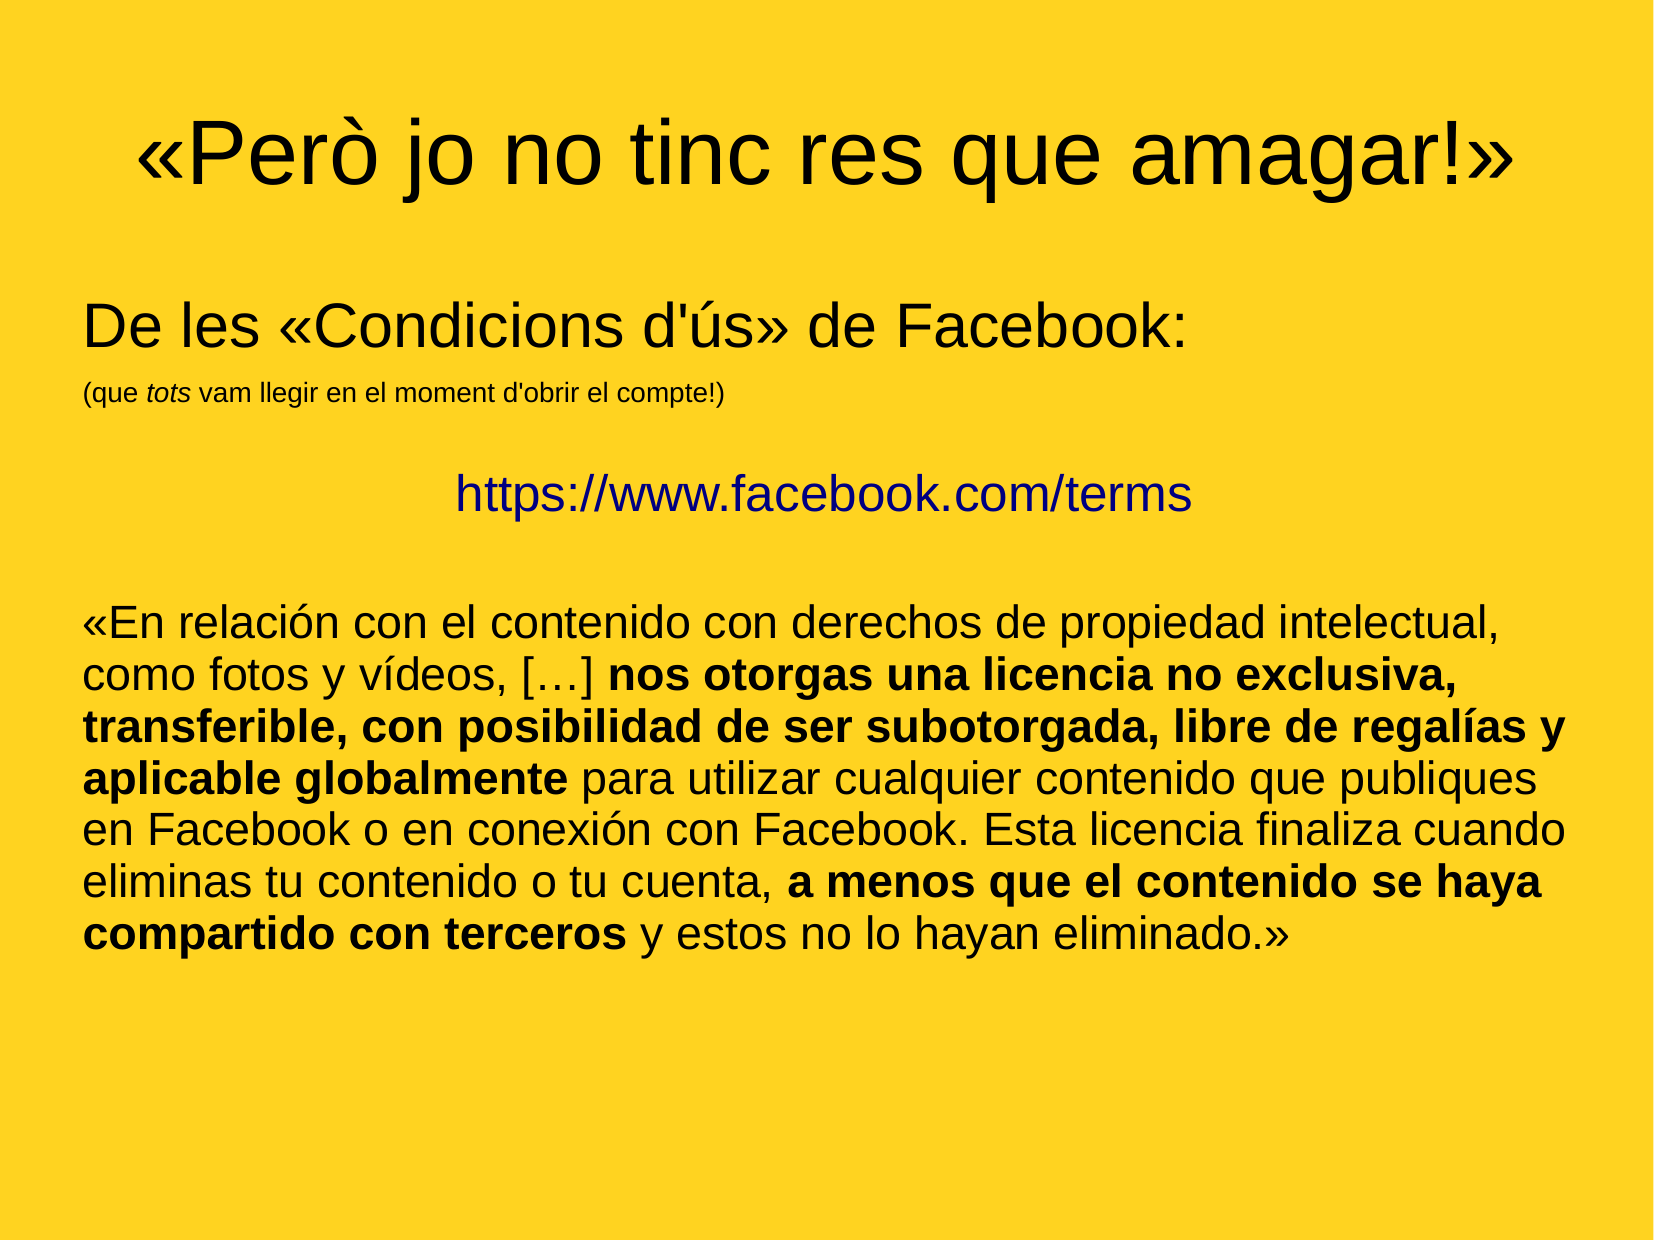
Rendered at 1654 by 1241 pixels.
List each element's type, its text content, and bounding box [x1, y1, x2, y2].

list De les «Condicions d'ús» de Facebook: (que tots vam llegir en el moment d'obrir el compte!) https://www.facebook.com/terms «En relación con el contenido con derechos de propiedad intelectual, como fotos y vídeos, […] nos otorgas una licencia no exclusiva, transferible, con posibilidad de ser subotorgada, libre de regalías y aplicable globalmente para utilizar cualquier contenido que publiques en Facebook o en conexión con Facebook. Esta licencia finaliza cuando eliminas tu contenido o tu cuenta, a menos que el contenido se haya compartido con terceros y estos no lo hayan eliminado.» [82, 290, 1571, 1010]
title «Però jo no tinc res que amagar!» [82, 49, 1571, 257]
